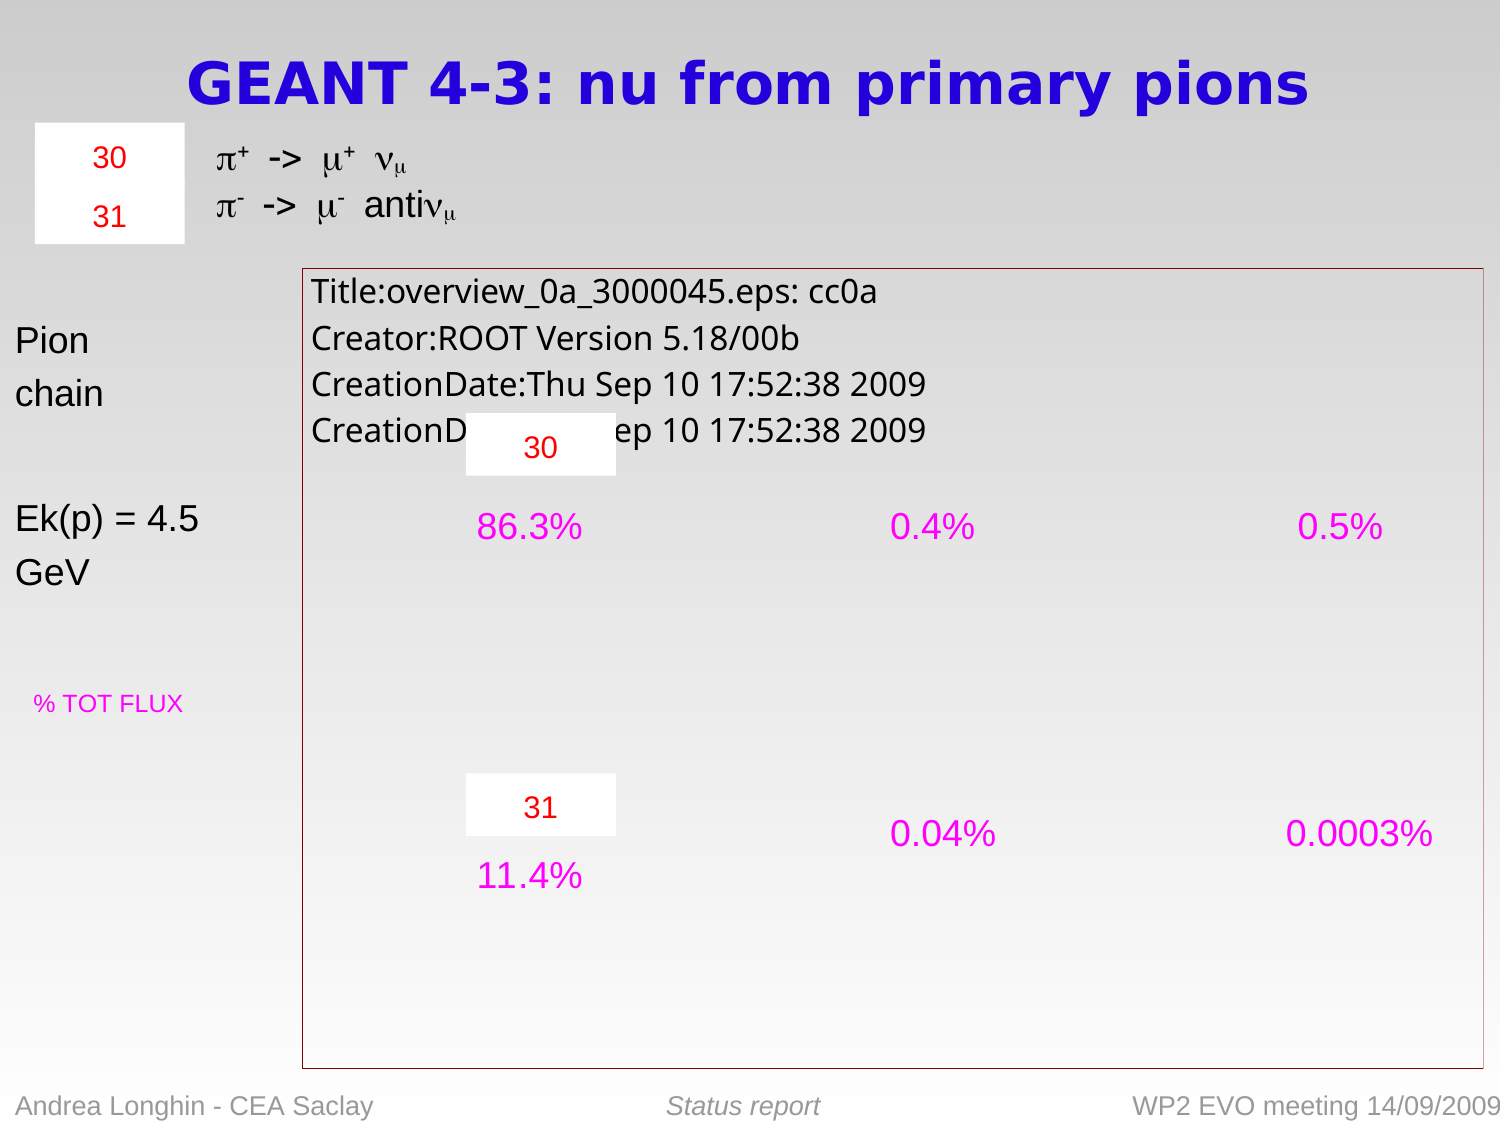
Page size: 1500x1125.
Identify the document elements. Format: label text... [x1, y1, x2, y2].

text_box p+ -> m+ nm [191, 116, 492, 164]
text_box p- -> m- antinm [191, 164, 492, 248]
text_box 31 [34, 181, 185, 245]
text_box % TOT FLUX [18, 674, 199, 726]
text_box Ek(p) = 4.5 GeV [0, 478, 263, 601]
text_box 86.3% [461, 486, 650, 555]
picture [300, 266, 1484, 1069]
text_box 0.4% [875, 486, 1063, 555]
text_box 30 [465, 413, 616, 476]
text_box 31 [465, 773, 616, 834]
text_box Pion chain [0, 299, 151, 422]
text_box 0.0003% [1271, 793, 1459, 862]
text_box 30 [34, 122, 185, 181]
text_box 11.4% [461, 834, 650, 904]
text_box 0.5% [1282, 486, 1471, 555]
title GEANT 4-3: nu from primary pions [75, 0, 1423, 171]
text_box 0.04% [875, 793, 1063, 862]
